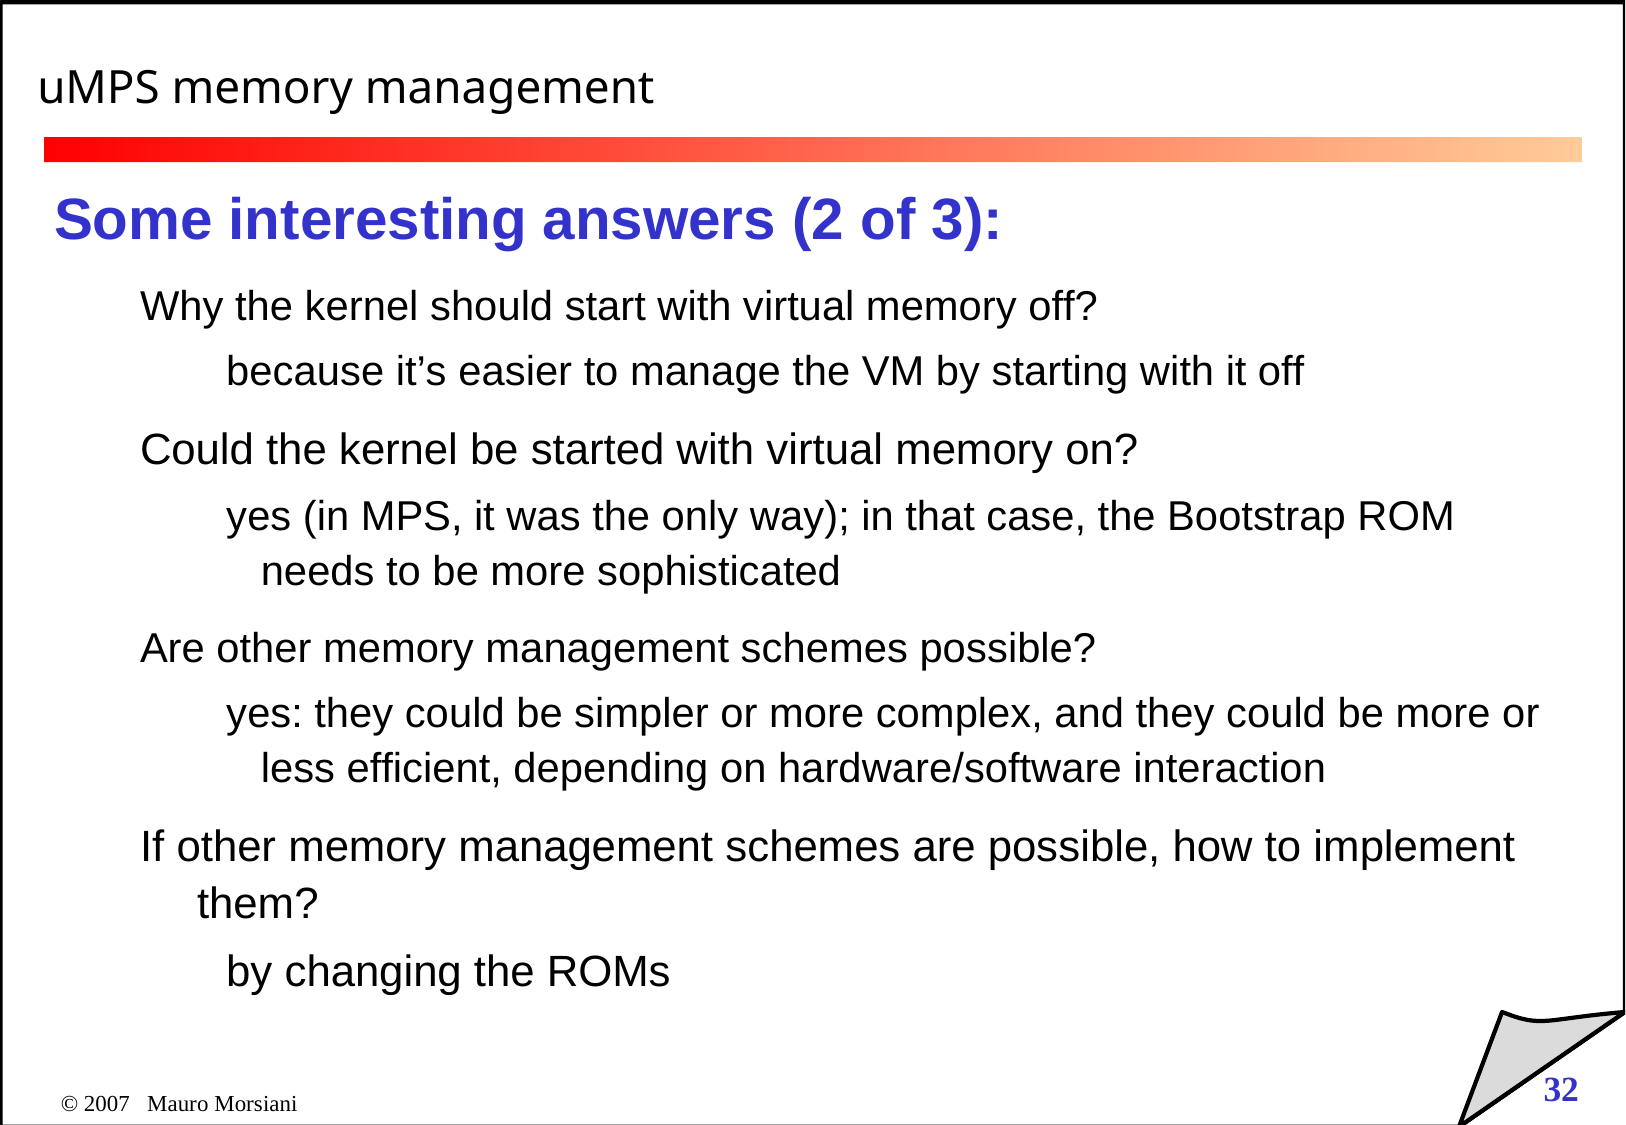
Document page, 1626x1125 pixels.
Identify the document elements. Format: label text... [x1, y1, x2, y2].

title uMPS memory management [37, 44, 1588, 131]
list Some interesting answers (2 of 3): Why the kernel should start with virtual memory off? because it’s easier to manage the VM by starting with it off Could the kernel be started with virtual memory on? yes (in MPS, it was the only way); in that case, the Bootstrap ROM needs to be more sophisticated Are other memory management schemes possible? yes: they could be simpler or more complex, and they could be more or less efficient, depending on hardware/software interaction If other memory management schemes are possible, how to implement them? by changing the ROMs [54, 187, 1571, 1124]
